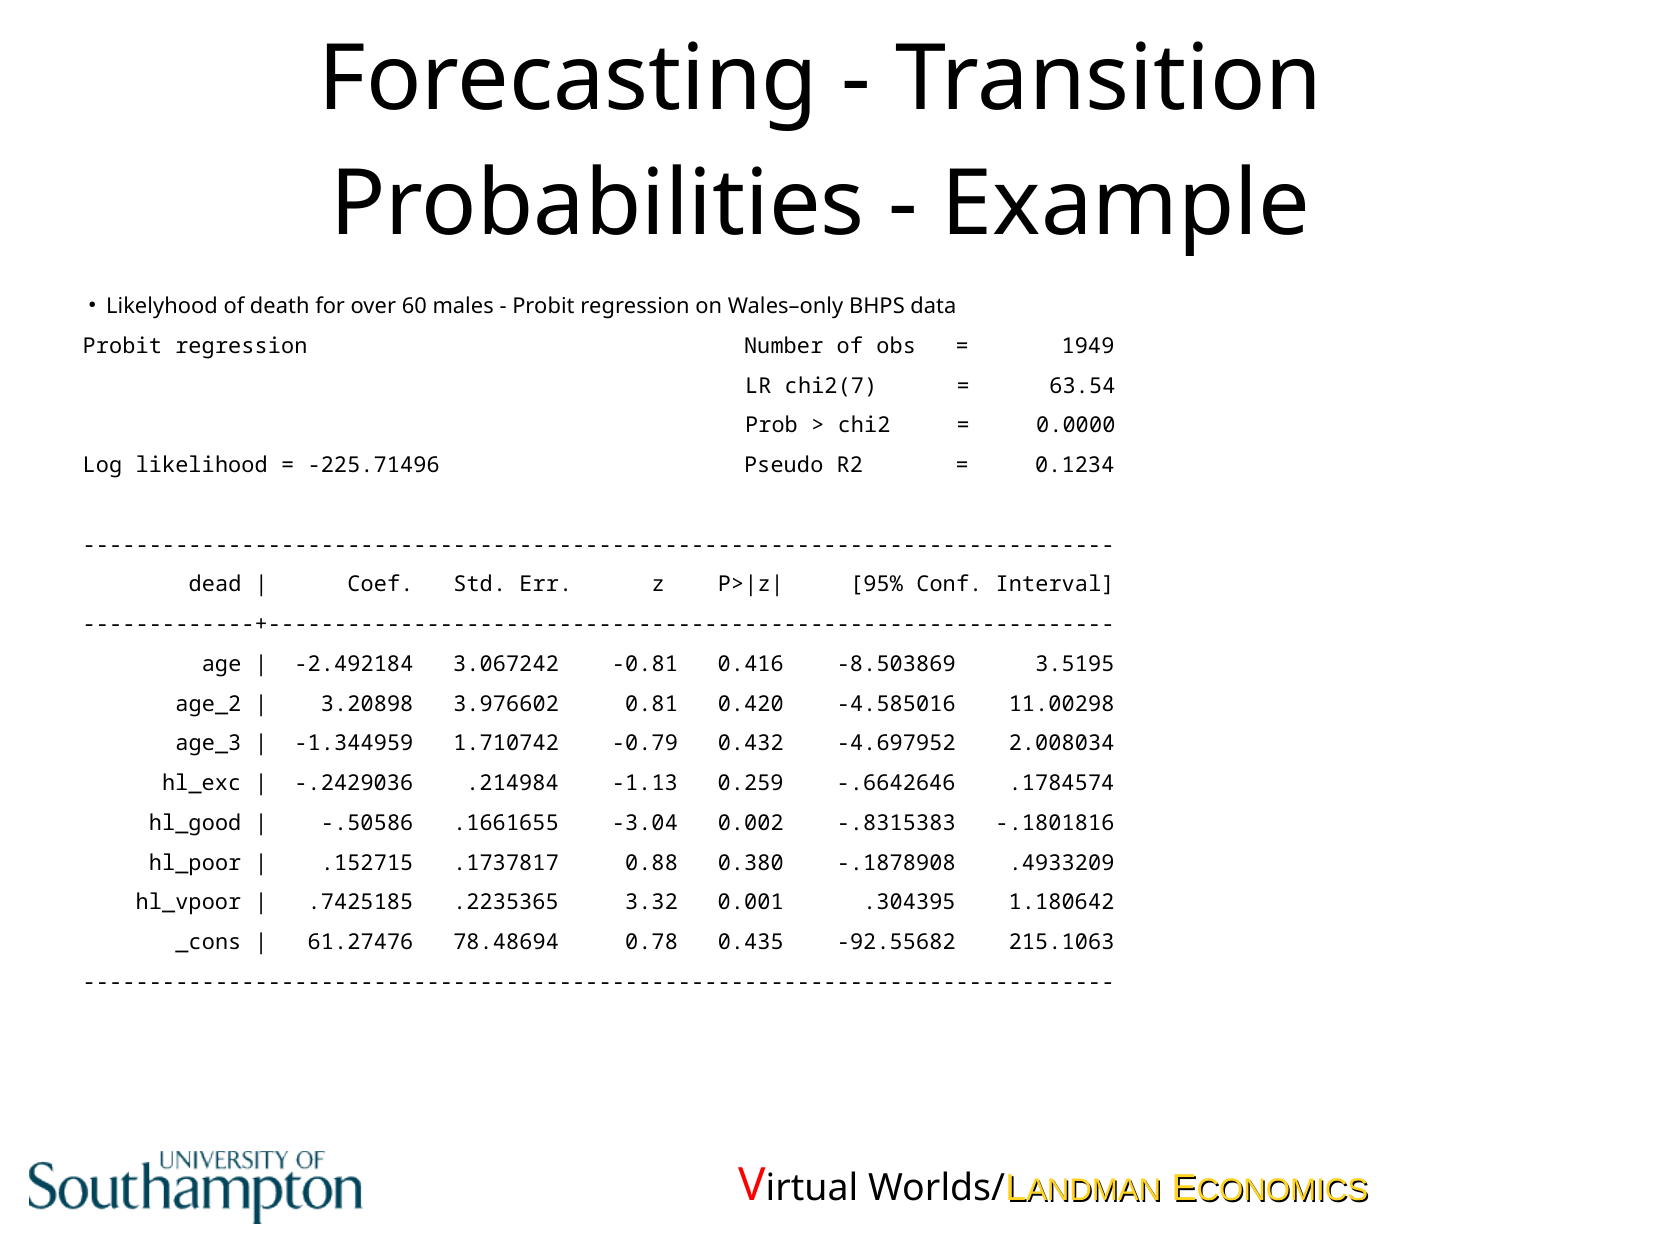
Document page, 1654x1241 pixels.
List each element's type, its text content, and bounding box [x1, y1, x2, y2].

picture [29, 1151, 363, 1224]
title Forecasting - Transition Probabilities - Example [76, 29, 1565, 244]
list Likelyhood of death for over 60 males - Probit regression on Wales–only BHPS data Probit regression Number of obs = 1949 LR chi2(7) = 63.54 Prob > chi2 = 0.0000 Log likelihood = -225.71496 Pseudo R2 = 0.1234 ------------------------------------------------------------------------------ dead | Coef. Std. Err. z P>|z| [95% Conf. Interval] -------------+---------------------------------------------------------------- age | -2.492184 3.067242 -0.81 0.416 -8.503869 3.5195 age_2 | 3.20898 3.976602 0.81 0.420 -4.585016 11.00298 age_3 | -1.344959 1.710742 -0.79 0.432 -4.697952 2.008034 hl_exc | -.2429036 .214984 -1.13 0.259 -.6642646 .1784574 hl_good | -.50586 .1661655 -3.04 0.002 -.8315383 -.1801816 hl_poor | .152715 .1737817 0.88 0.380 -.1878908 .4933209 hl_vpoor | .7425185 .2235365 3.32 0.001 .304395 1.180642 _cons | 61.27476 78.48694 0.78 0.435 -92.55682 215.1063 ------------------------------------------------------------------------------ [82, 290, 1571, 1010]
